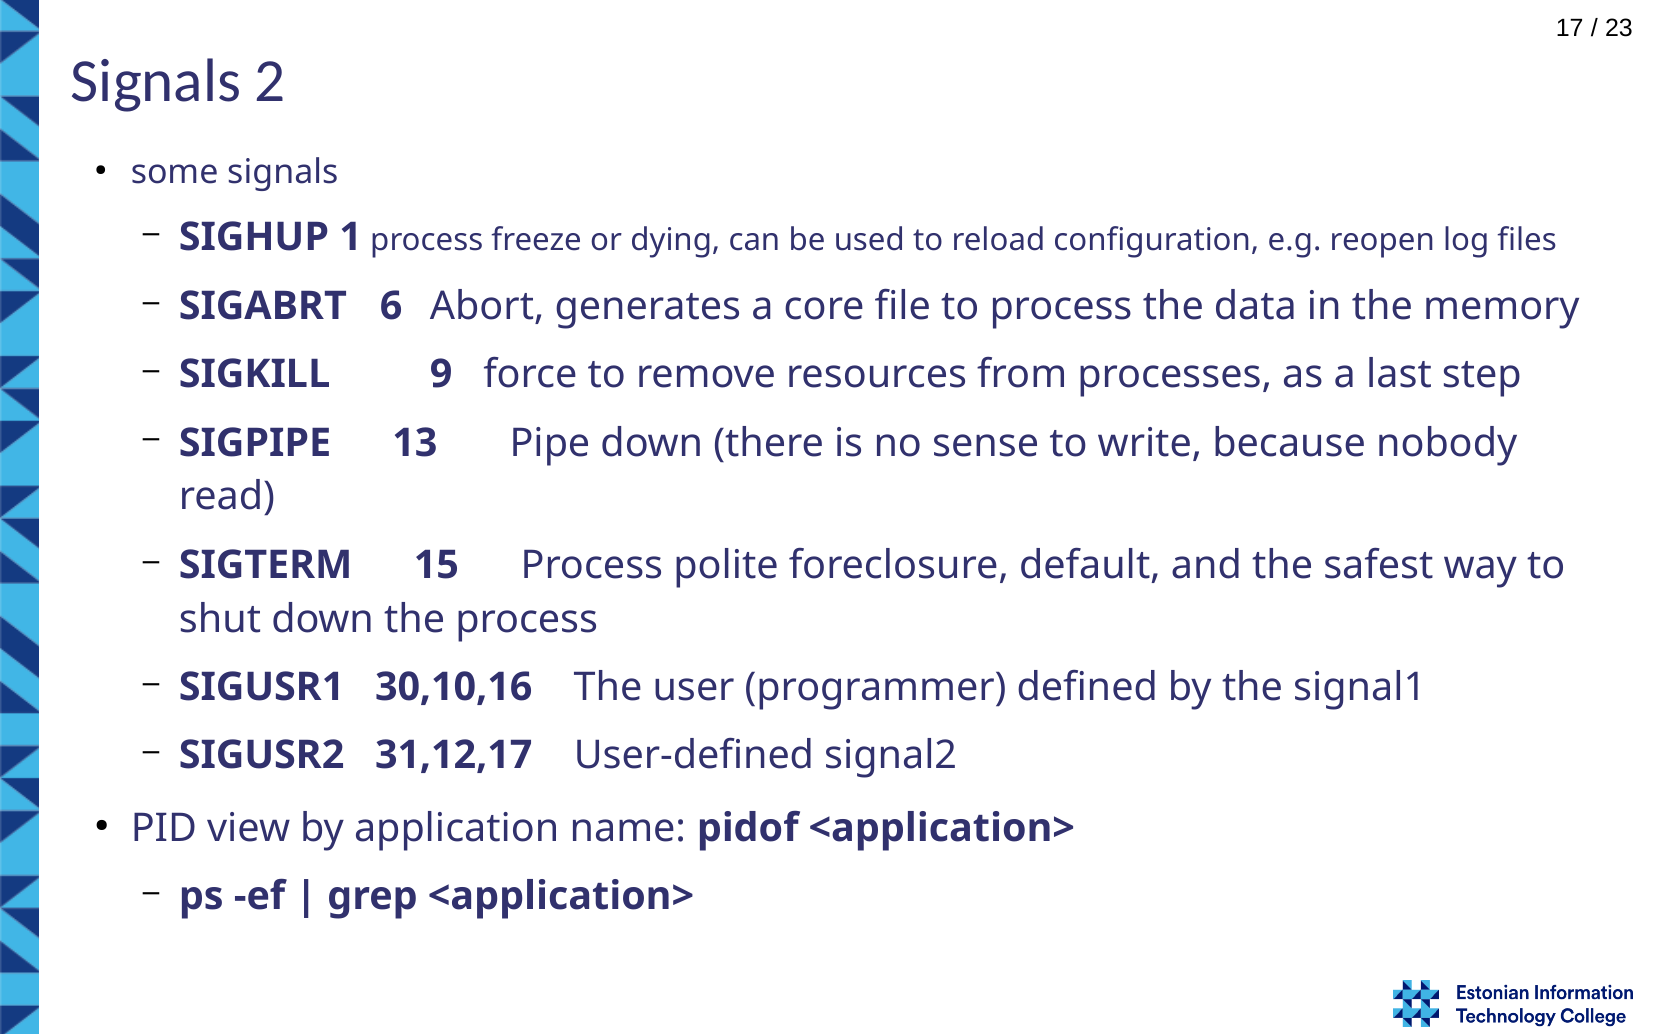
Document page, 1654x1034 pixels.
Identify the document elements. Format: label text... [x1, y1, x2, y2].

list some signals SIGHUP 1 process freeze or dying, can be used to reload configuration, e.g. reopen log files SIGABRT 6 Abort, generates a core file to process the data in the memory SIGKILL 9 force to remove resources from processes, as a last step SIGPIPE 13 Pipe down (there is no sense to write, because nobody read) SIGTERM 15 Process polite foreclosure, default, and the safest way to shut down the process SIGUSR1 30,10,16 The user (programmer) defined by the signal1 SIGUSR2 31,12,17 User-defined signal2 PID view by application name: pidof <application> ps -ef | grep <application> [82, 147, 1595, 1004]
title Signals 2 [70, 41, 1630, 130]
picture [1393, 980, 1633, 1027]
